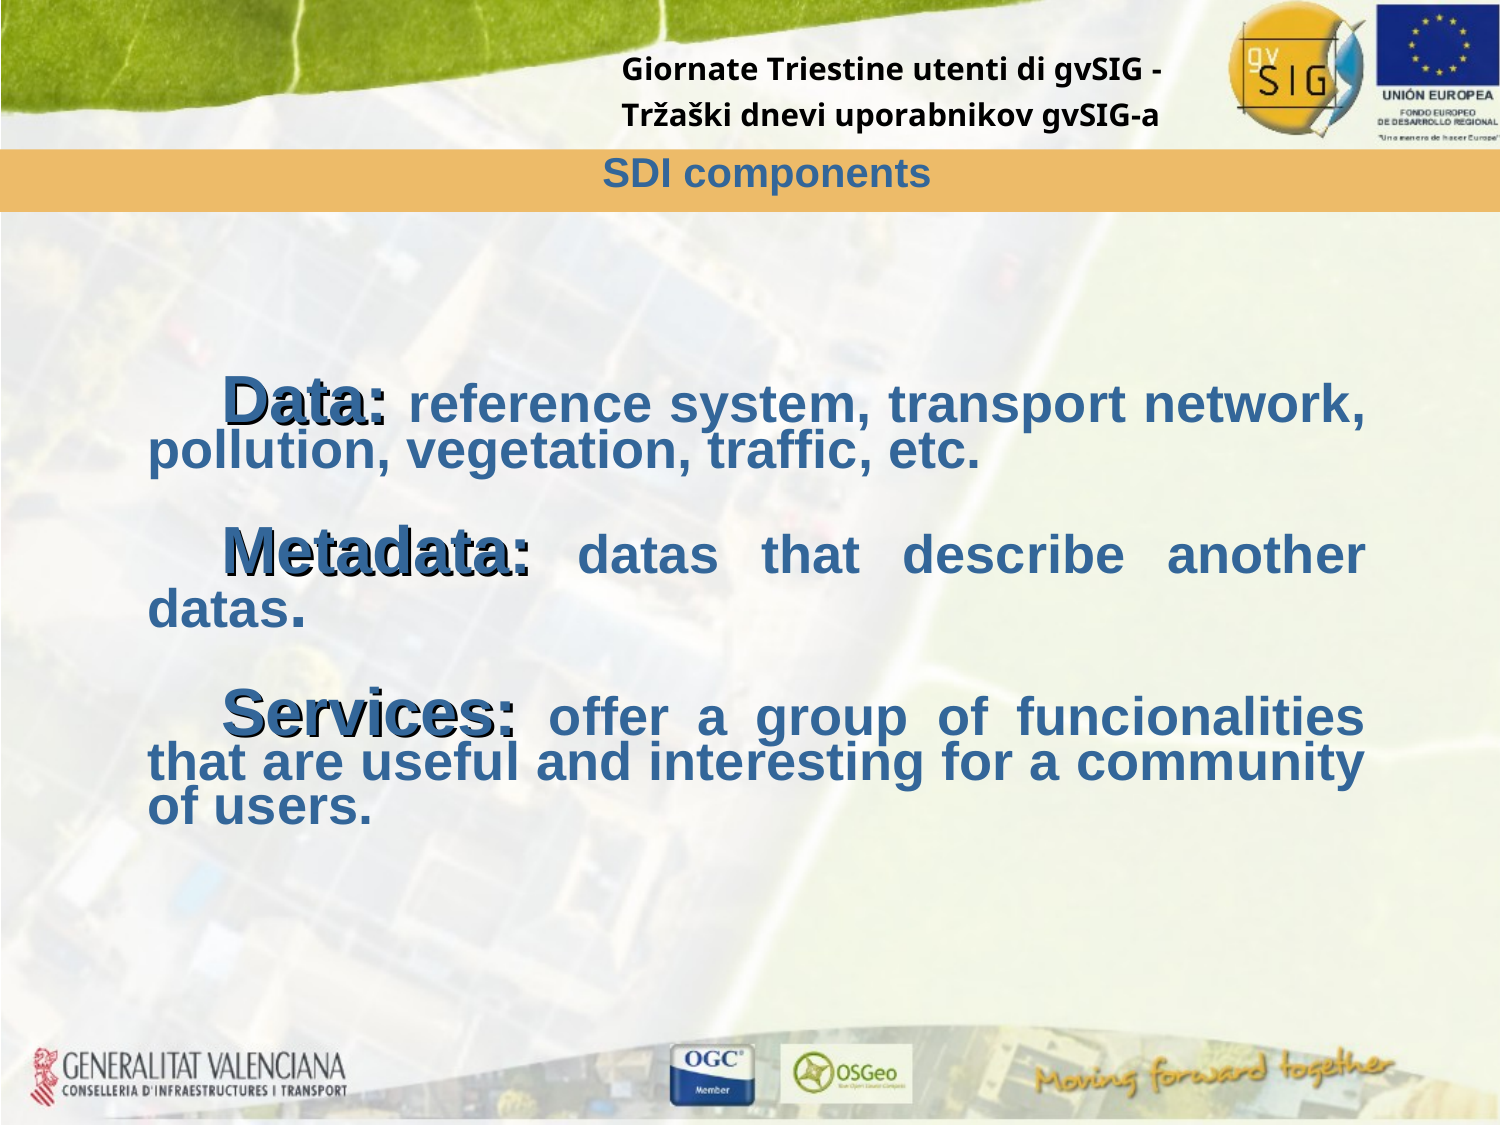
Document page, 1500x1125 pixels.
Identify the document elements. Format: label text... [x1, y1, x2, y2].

picture [1, 0, 1500, 149]
text_box Data: reference system, transport network, pollution, vegetation, traffic, etc. Metadata: datas that describe another datas. Services: offer a group of funcionalities that are useful and interesting for a community of users. [147, 250, 1368, 984]
text_box SDI components [145, 152, 1389, 208]
picture [1, 212, 1500, 1125]
